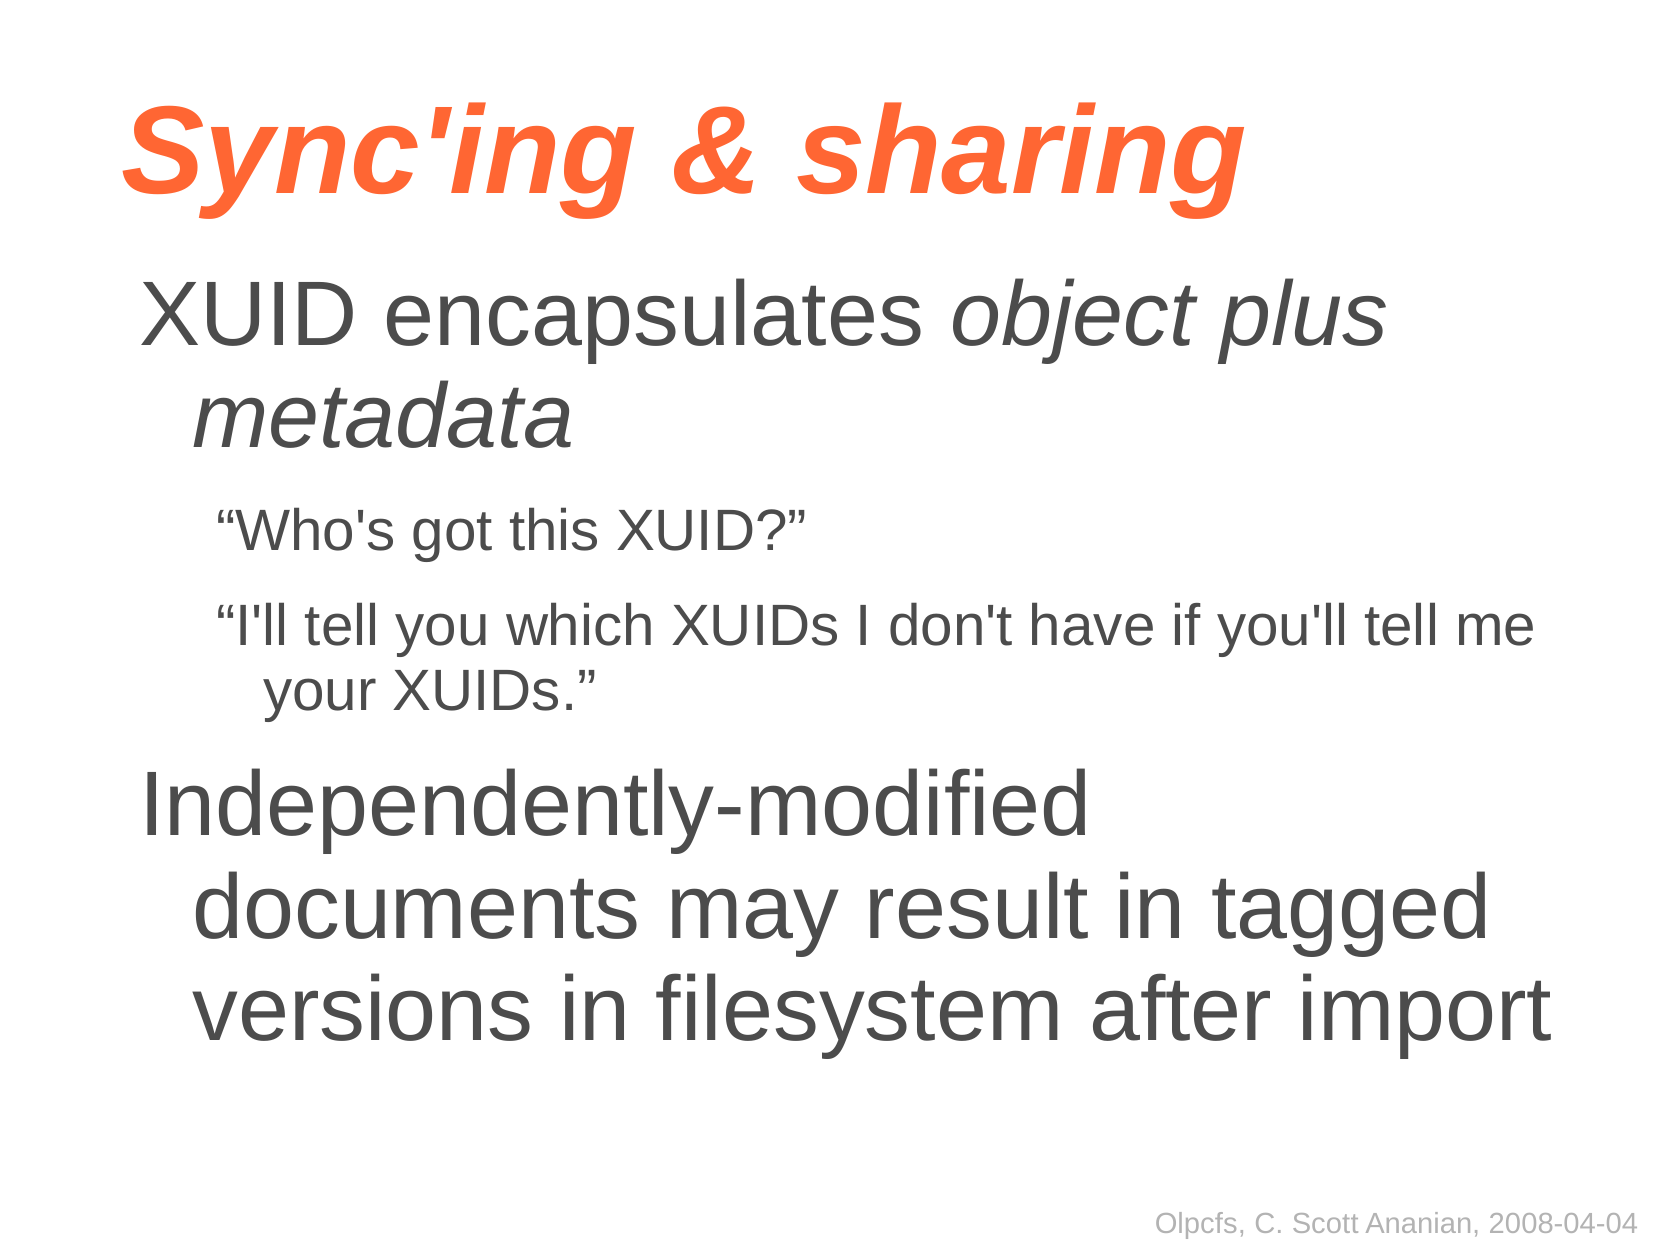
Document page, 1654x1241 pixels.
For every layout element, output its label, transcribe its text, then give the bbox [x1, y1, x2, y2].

list XUID encapsulates object plus metadata “Who's got this XUID?” “I'll tell you which XUIDs I don't have if you'll tell me your XUIDs.” Independently-modified documents may result in tagged versions in filesystem after import [121, 262, 1561, 1204]
title Sync'ing & sharing [121, 46, 1534, 254]
